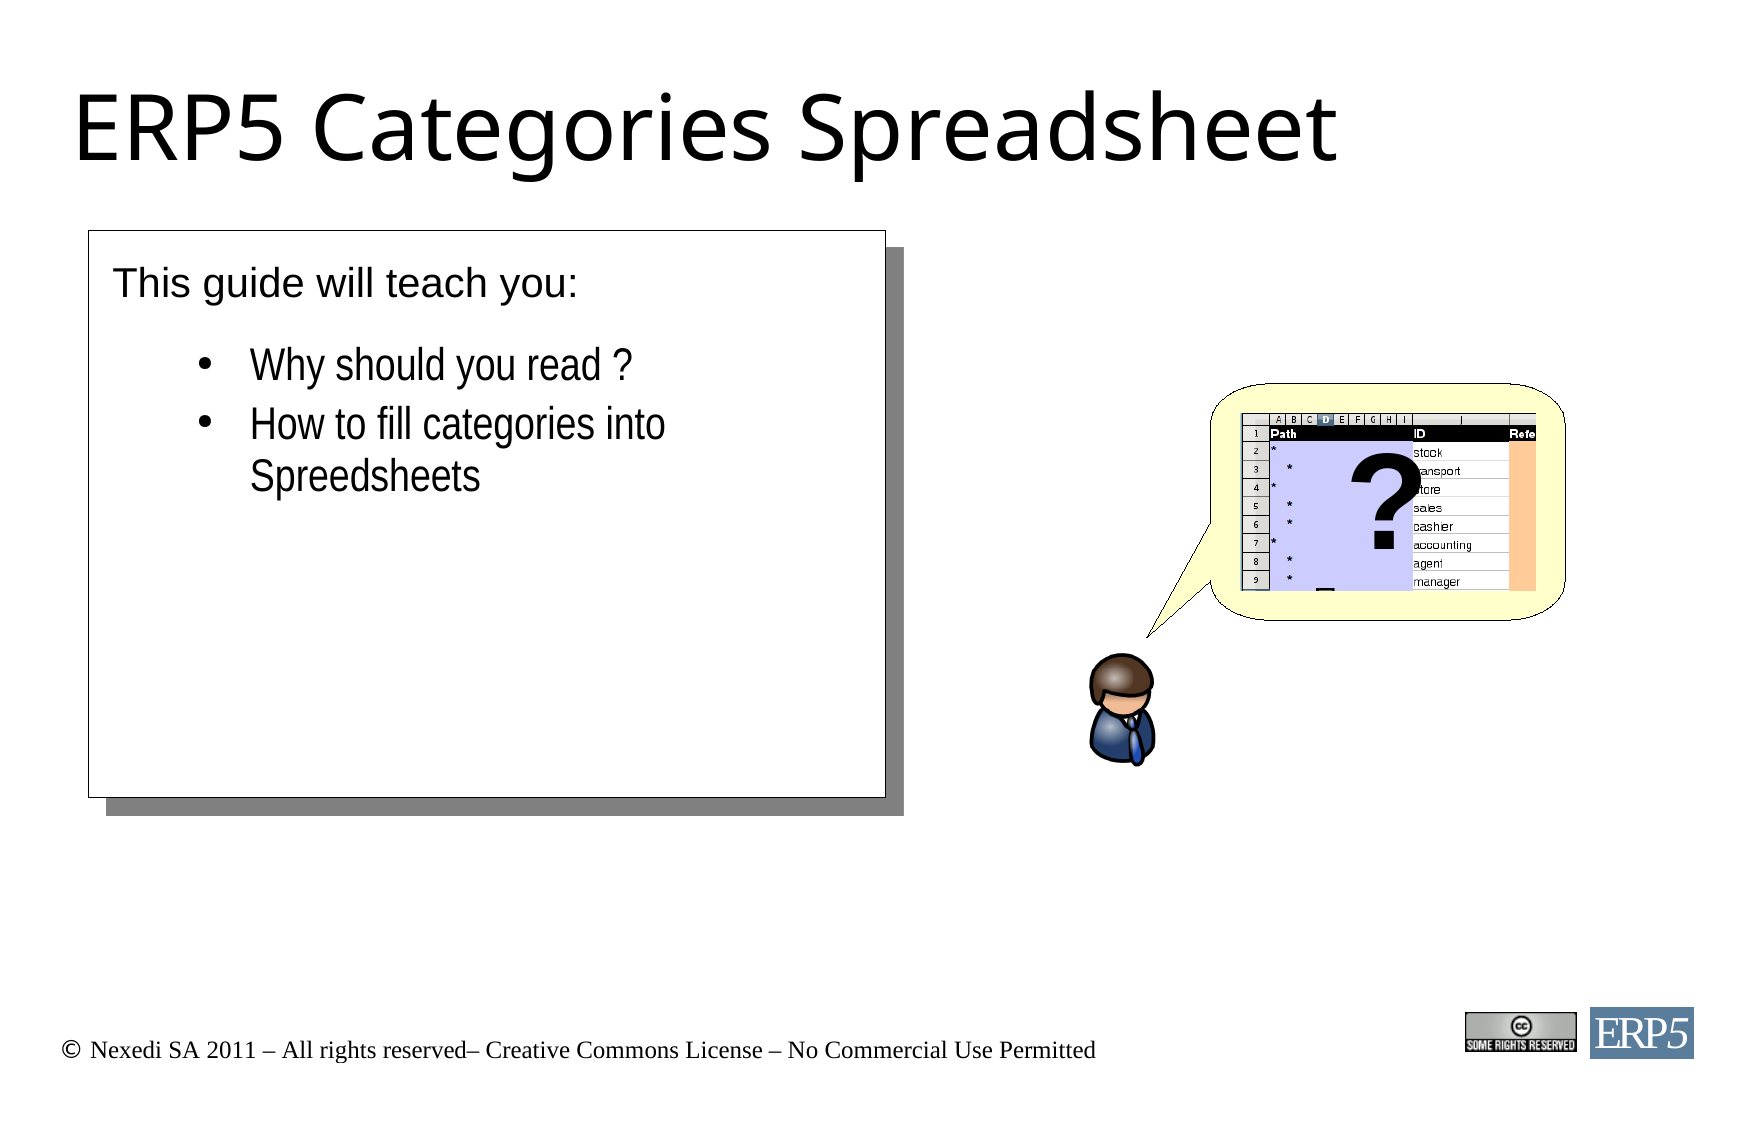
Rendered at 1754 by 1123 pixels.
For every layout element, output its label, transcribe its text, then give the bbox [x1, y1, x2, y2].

list Why should you read ? How to fill categories into Spreedsheets [179, 338, 827, 680]
text_box [88, 230, 886, 798]
picture [1240, 413, 1536, 591]
picture [1062, 649, 1182, 768]
text_box [1146, 383, 1566, 638]
title ERP5 Categories Spreadsheet [71, 63, 1707, 187]
text_box This guide will teach you: [112, 253, 762, 313]
picture [1465, 1012, 1577, 1052]
